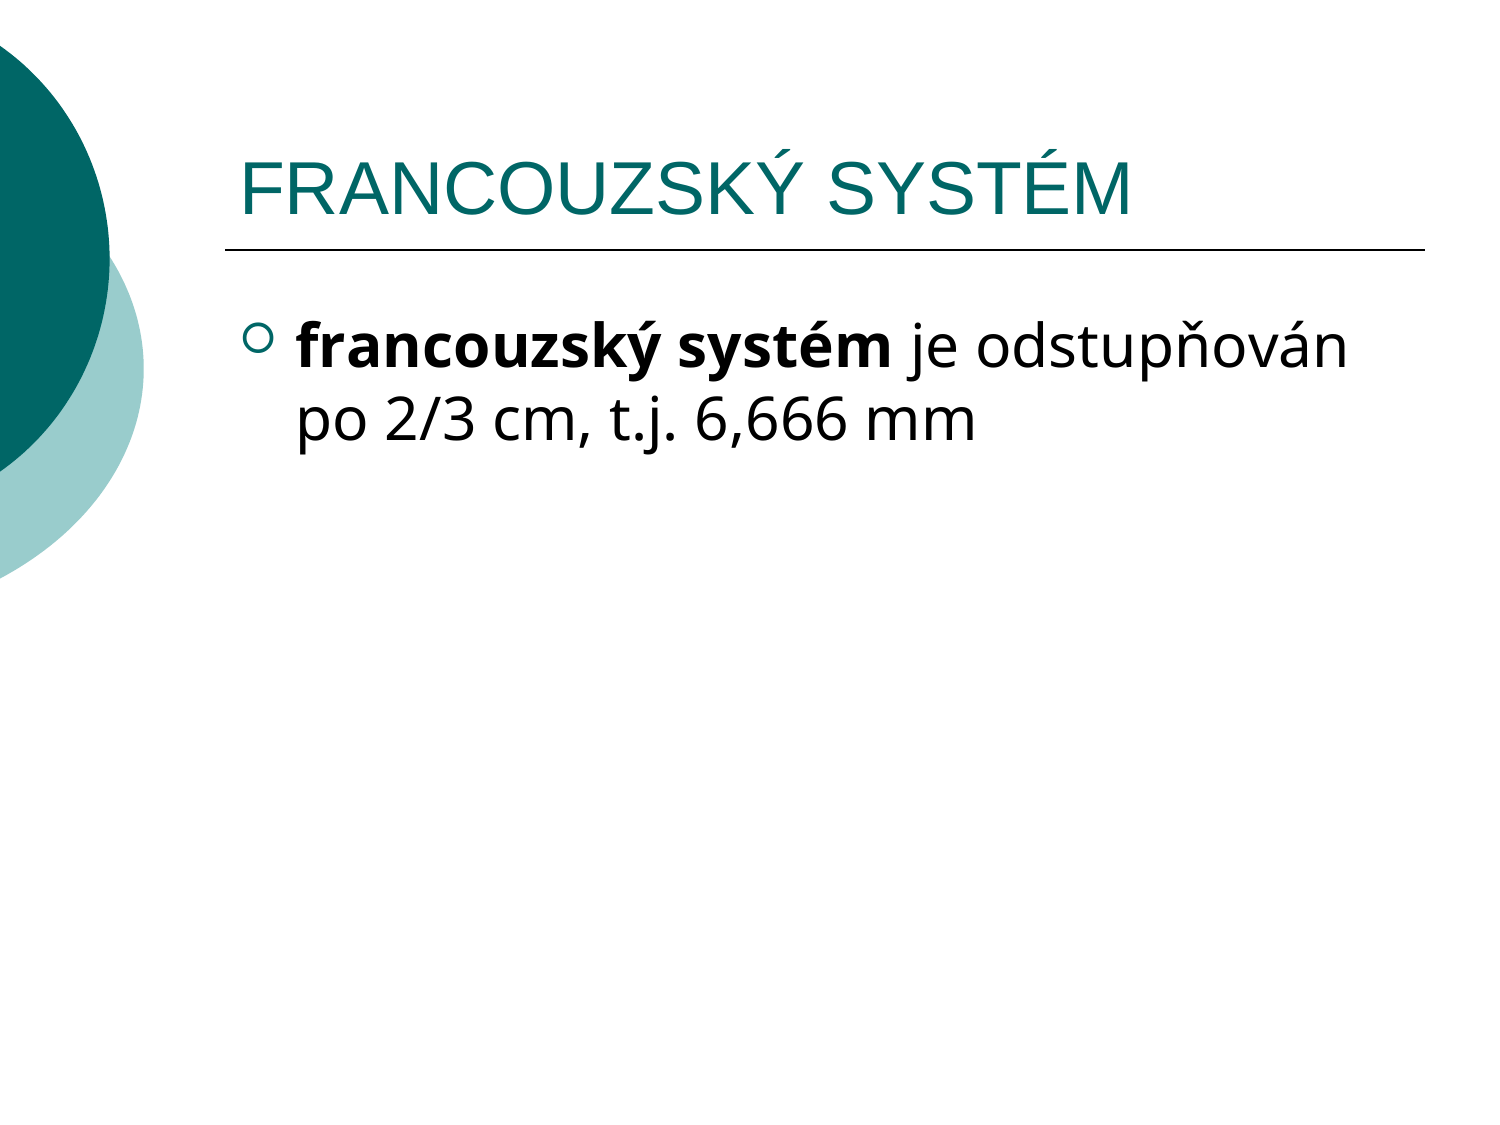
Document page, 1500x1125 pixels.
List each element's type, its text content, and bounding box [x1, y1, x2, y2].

list francouzský systém je odstupňován po 2/3 cm, t.j. 6,666 mm [224, 299, 1425, 975]
title FRANCOUZSKÝ SYSTÉM [224, 49, 1425, 237]
